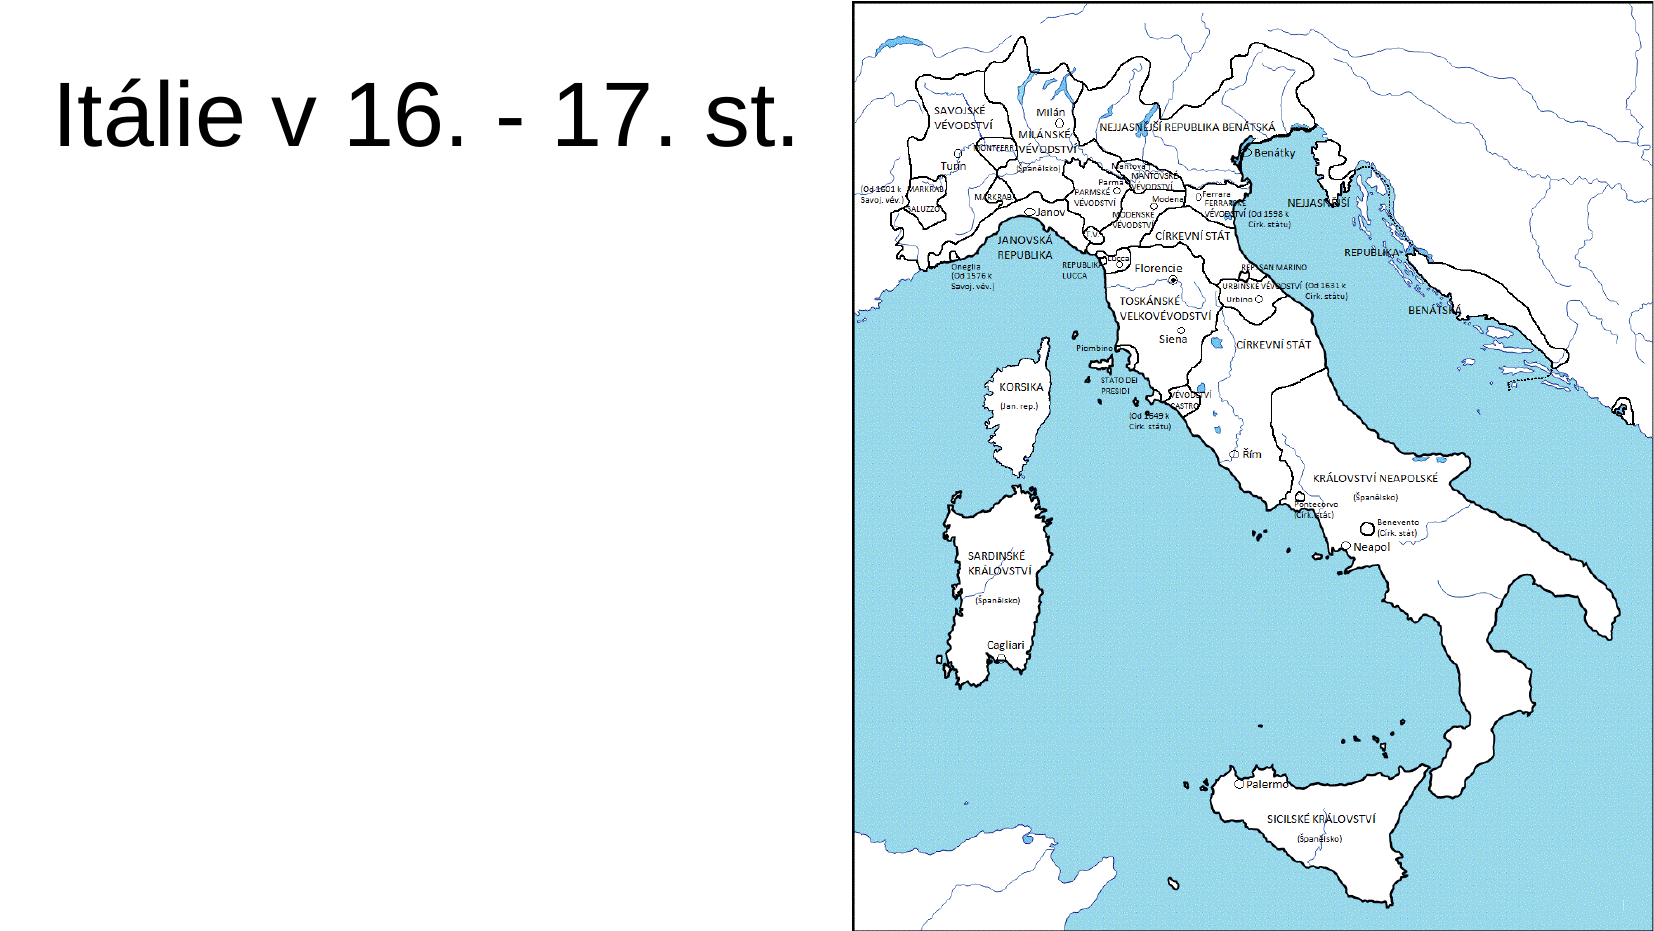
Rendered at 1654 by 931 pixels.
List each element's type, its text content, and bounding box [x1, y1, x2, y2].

picture [852, 1, 1654, 931]
title Itálie v 16. - 17. st. [45, 37, 811, 193]
